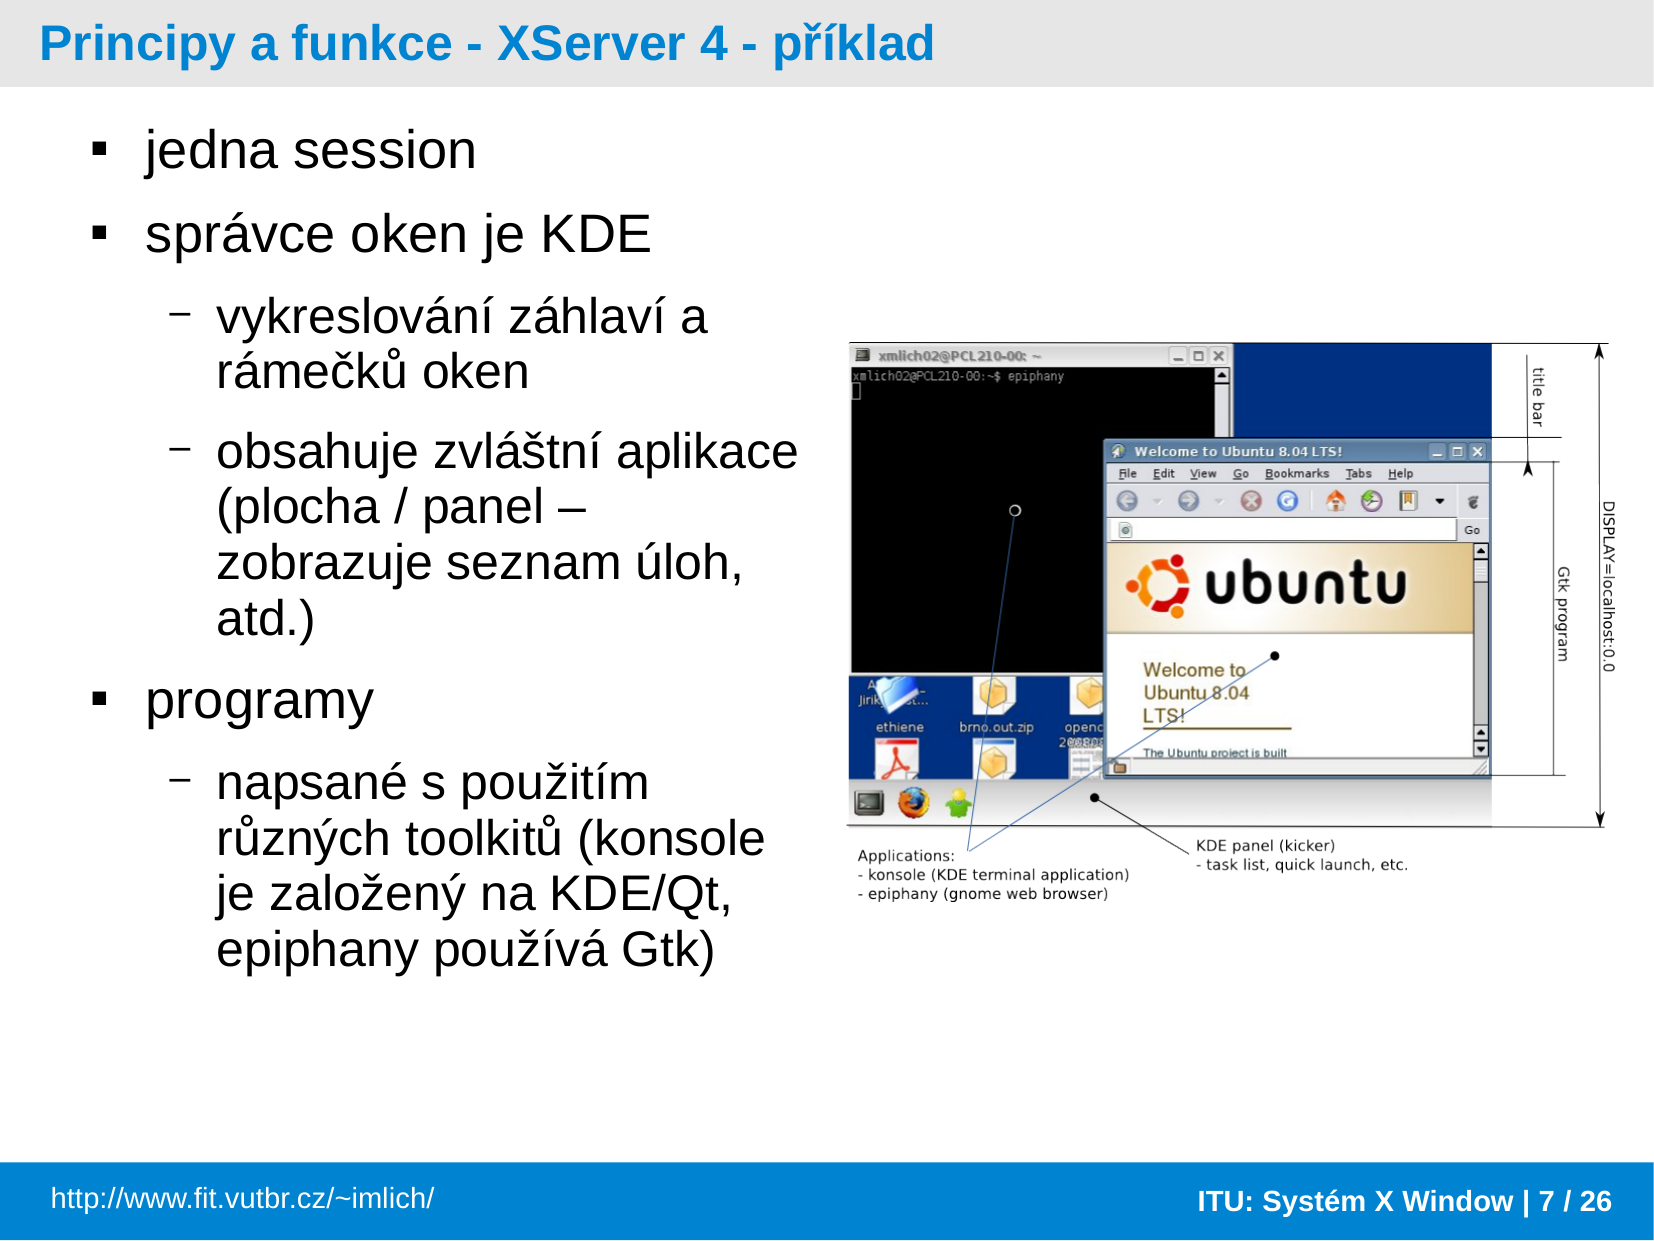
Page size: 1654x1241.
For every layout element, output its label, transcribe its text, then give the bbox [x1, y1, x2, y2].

title Principy a funkce - XServer 4 - příklad [39, 5, 1615, 81]
list jedna session správce oken je KDE vykreslování záhlaví a rámečků oken obsahuje zvláštní aplikace (plocha / panel – zobrazuje seznam úloh, atd.) programy napsané s použitím různých toolkitů (konsole je založený na KDE/Qt, epiphany používá Gtk) [75, 119, 802, 1126]
picture [846, 342, 1615, 902]
